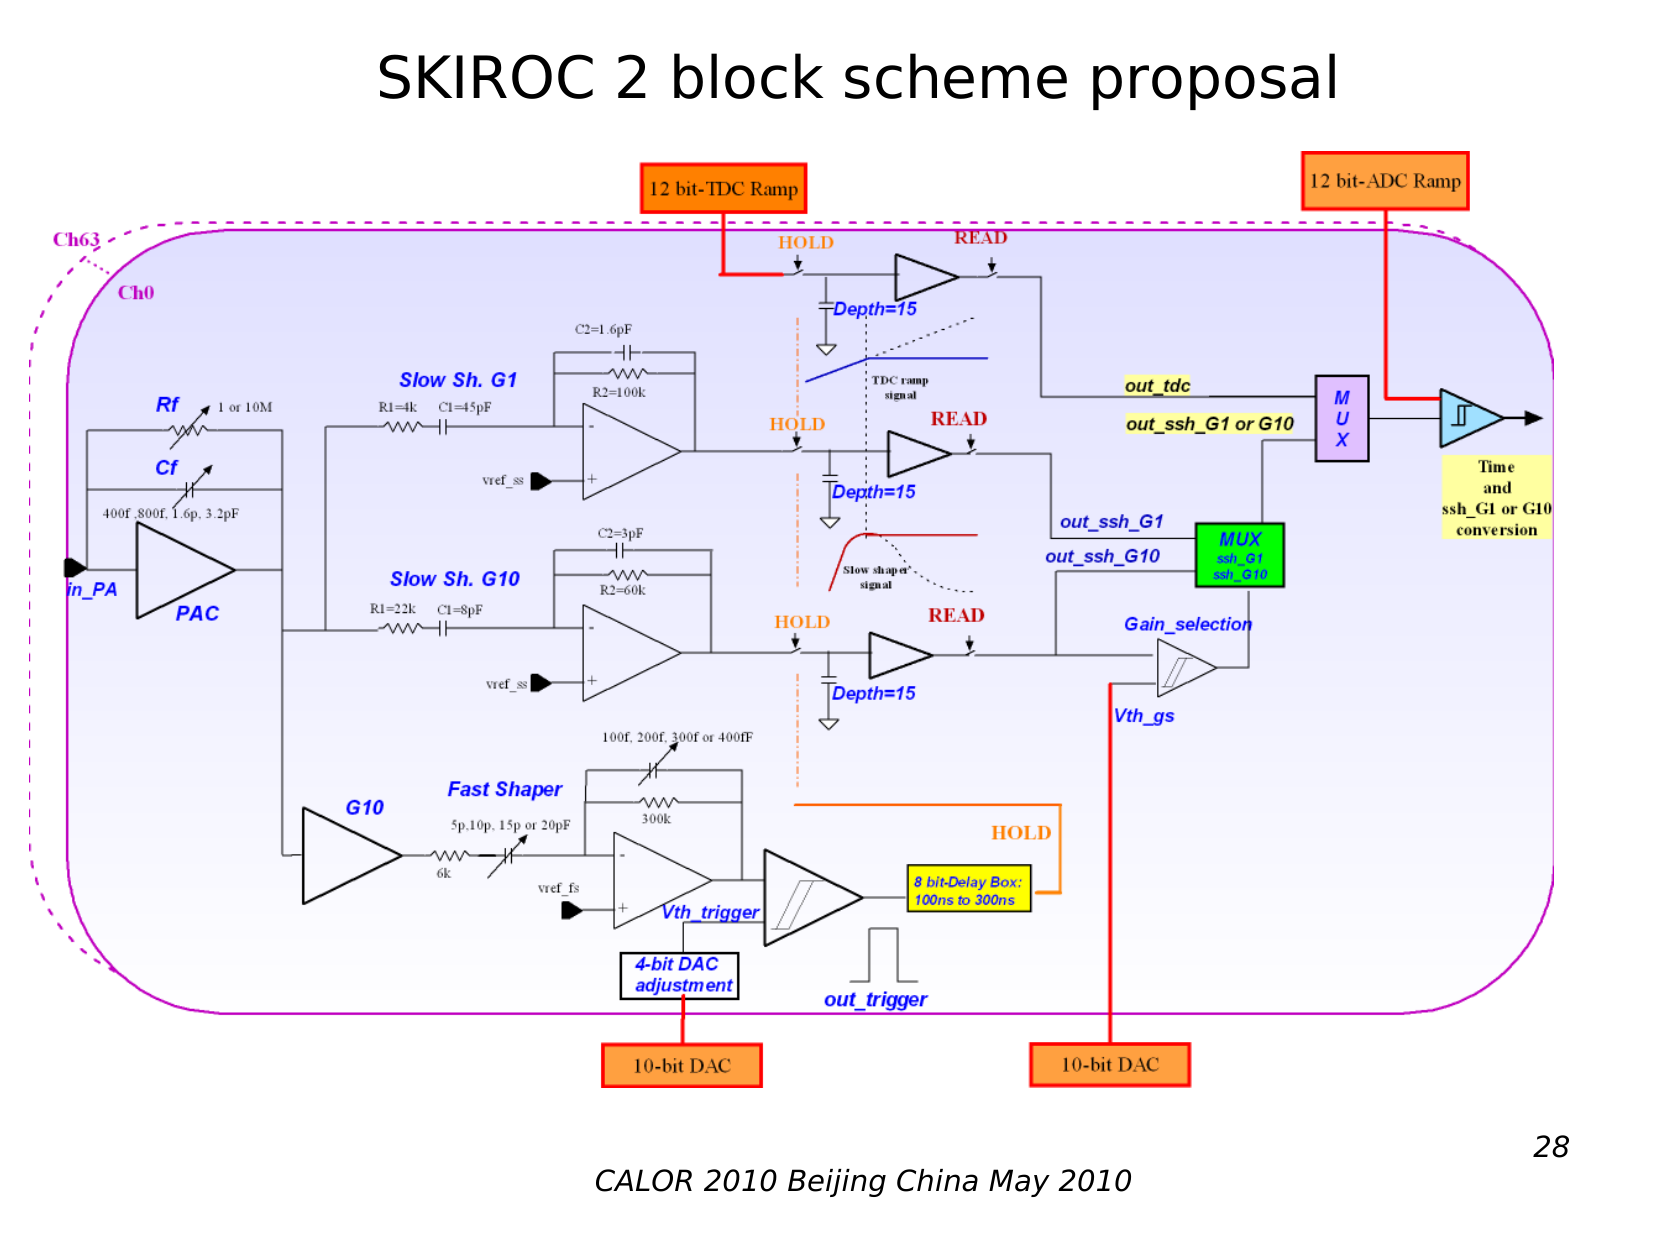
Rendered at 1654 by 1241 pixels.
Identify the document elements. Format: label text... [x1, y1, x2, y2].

title SKIROC 2 block scheme proposal [224, 21, 1494, 135]
picture [29, 151, 1554, 1088]
